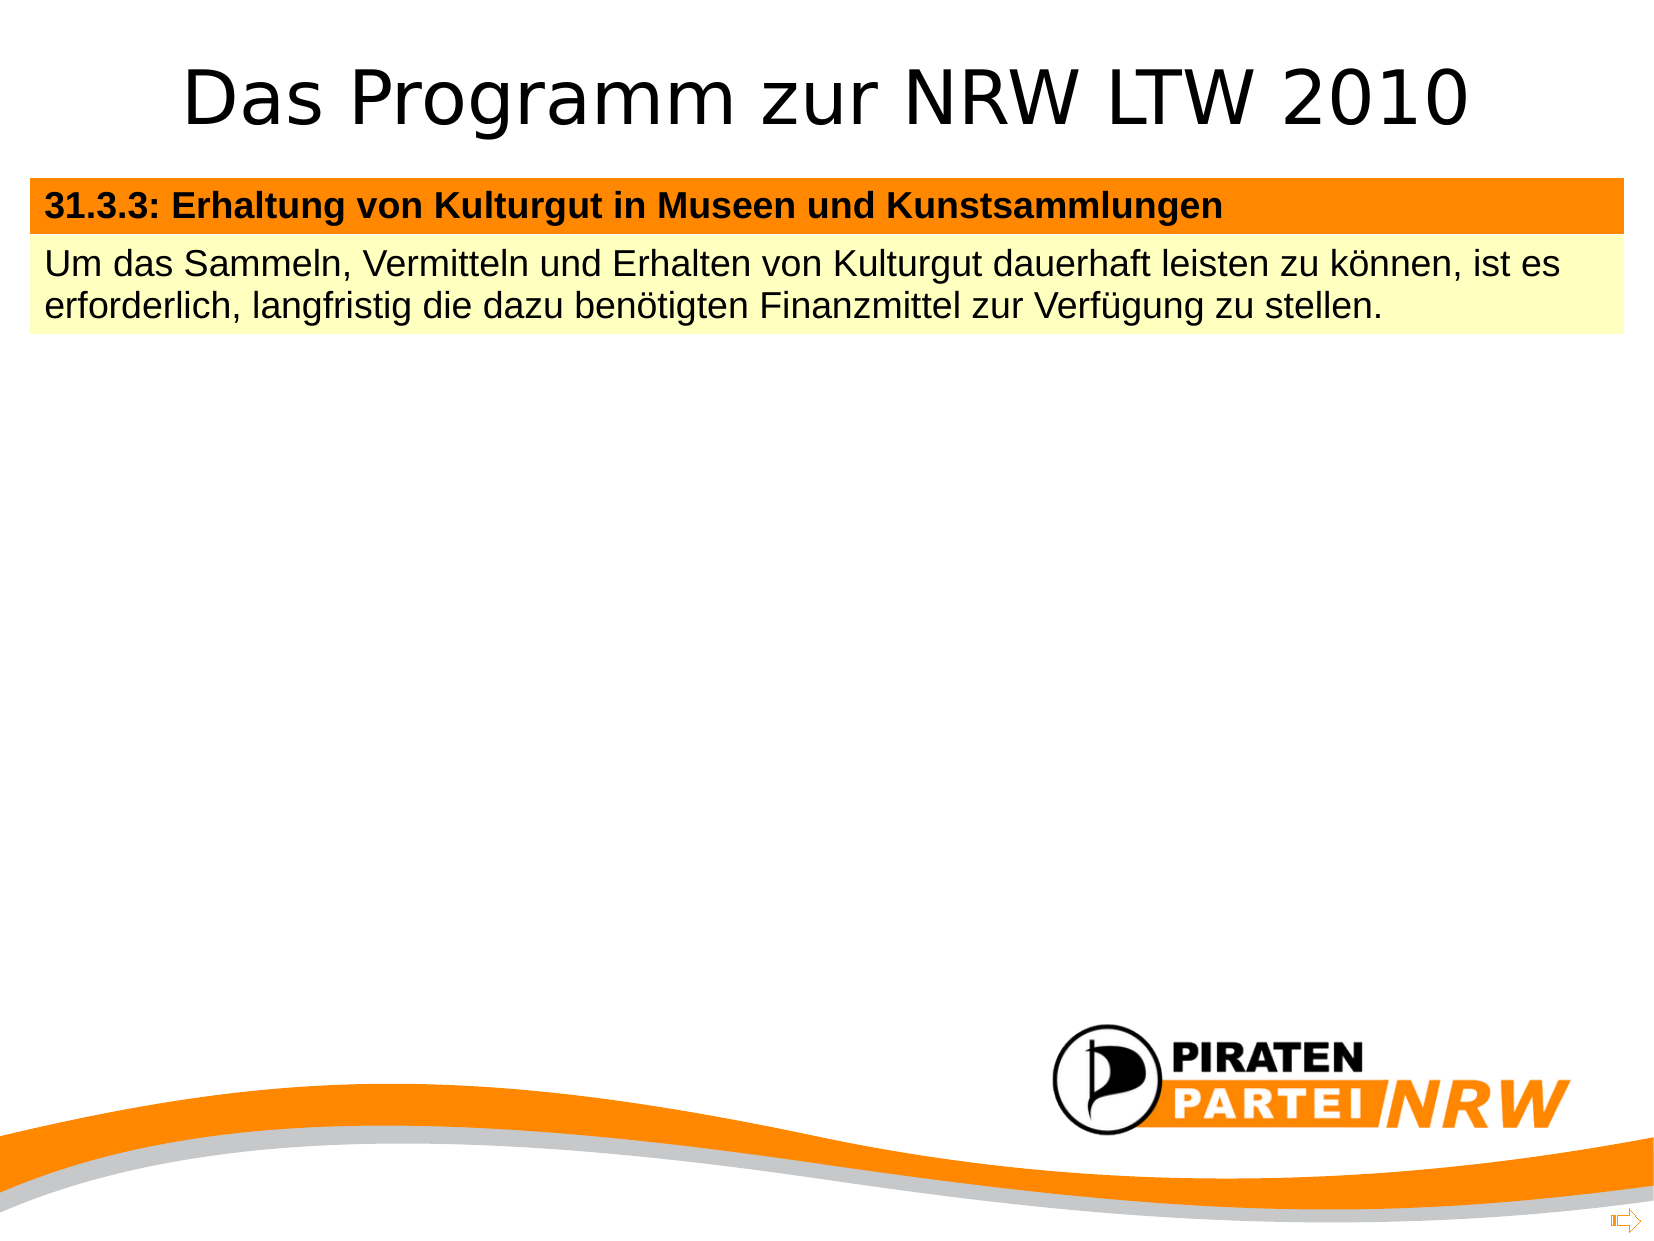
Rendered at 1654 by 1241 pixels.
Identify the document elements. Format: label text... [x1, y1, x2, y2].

table_cell Um das Sammeln, Vermitteln und Erhalten von Kulturgut dauerhaft leisten zu können, ist es erforderlich, langfristig die dazu benötigten Finanzmittel zur Verfügung zu stellen. [30, 235, 1624, 334]
picture [1045, 1021, 1579, 1140]
title Das Programm zur NRW LTW 2010 [82, 54, 1571, 143]
table_header 31.3.3: Erhaltung von Kulturgut in Museen und Kunstsammlungen [30, 178, 1624, 234]
